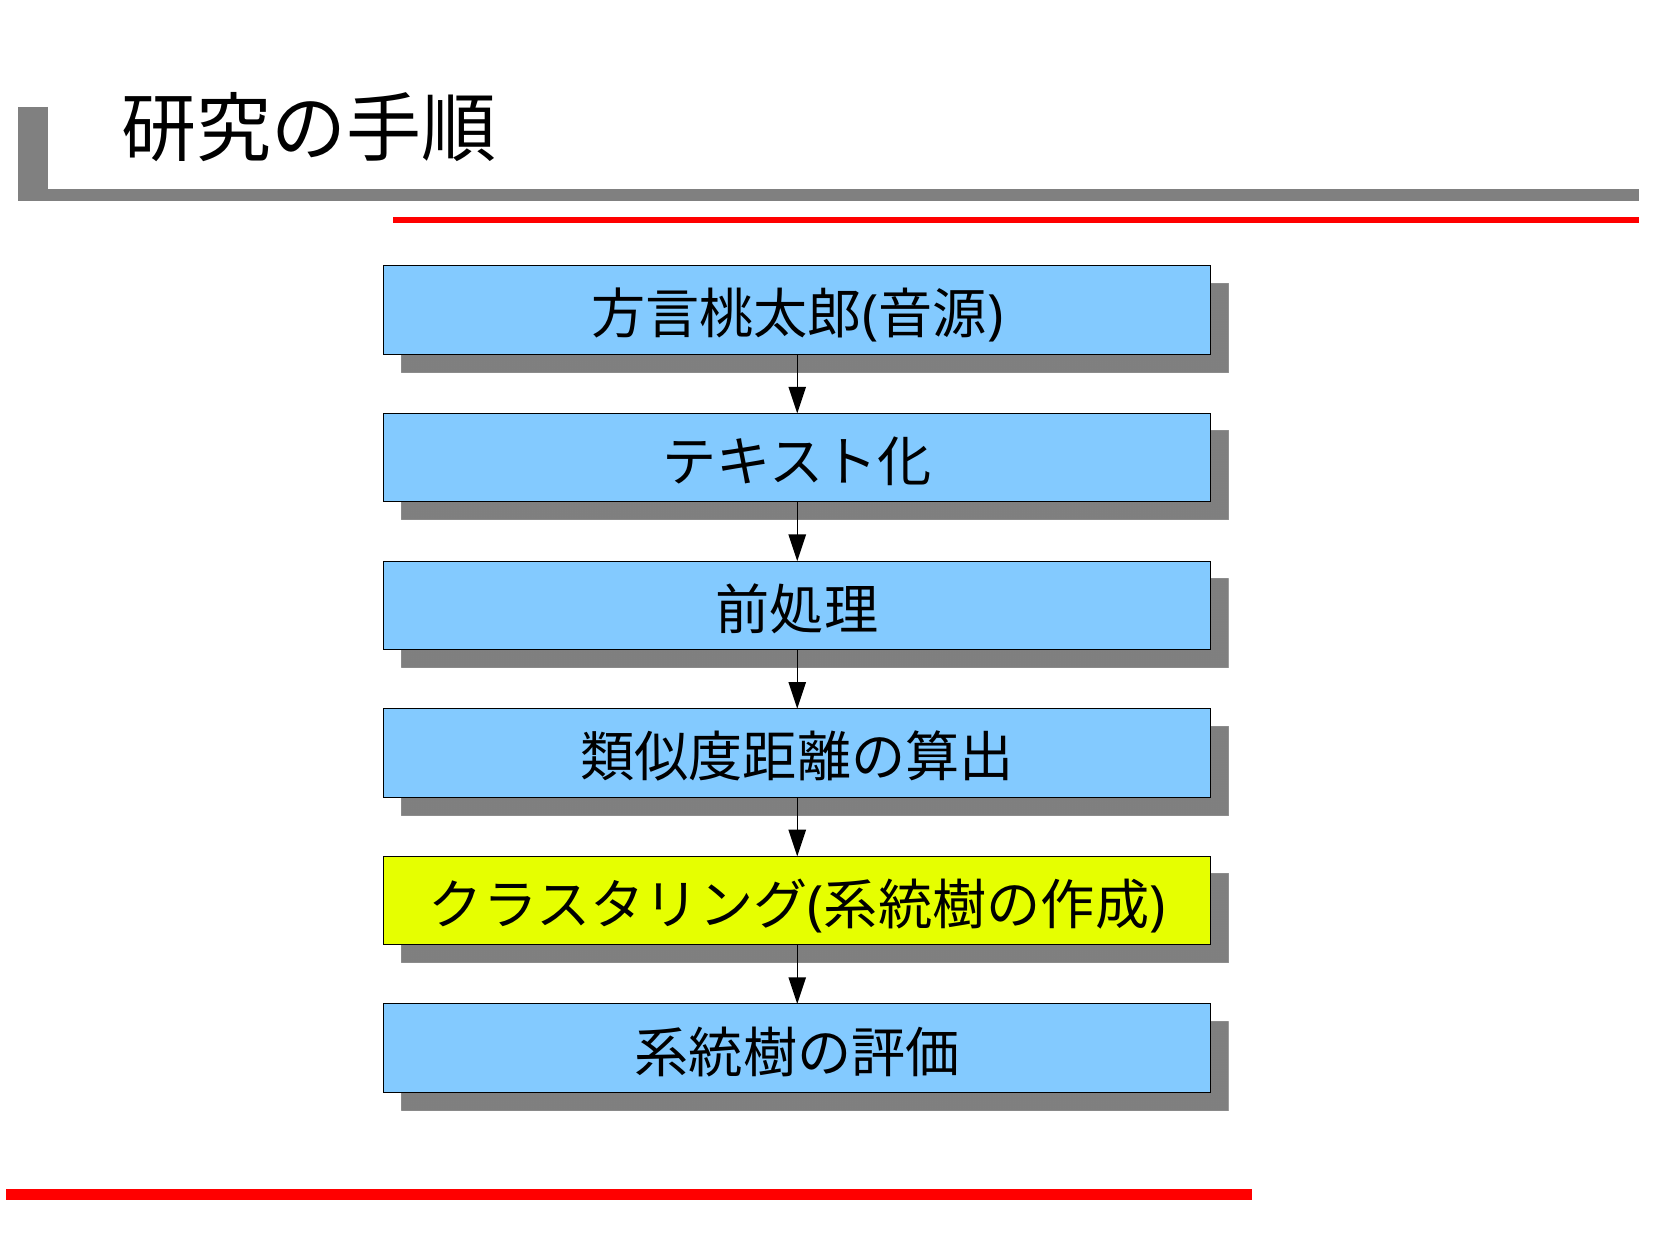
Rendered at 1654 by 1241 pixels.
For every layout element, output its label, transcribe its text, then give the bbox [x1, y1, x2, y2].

text_box 方言桃太郎(音源) [383, 265, 1211, 355]
text_box 類似度距離の算出 [383, 708, 1211, 798]
text_box クラスタリング(系統樹の作成) [383, 856, 1211, 945]
title 研究の手順 [121, 18, 1534, 226]
text_box 前処理 [383, 561, 1211, 650]
text_box 系統樹の評価 [383, 1003, 1211, 1093]
text_box テキスト化 [383, 413, 1211, 502]
